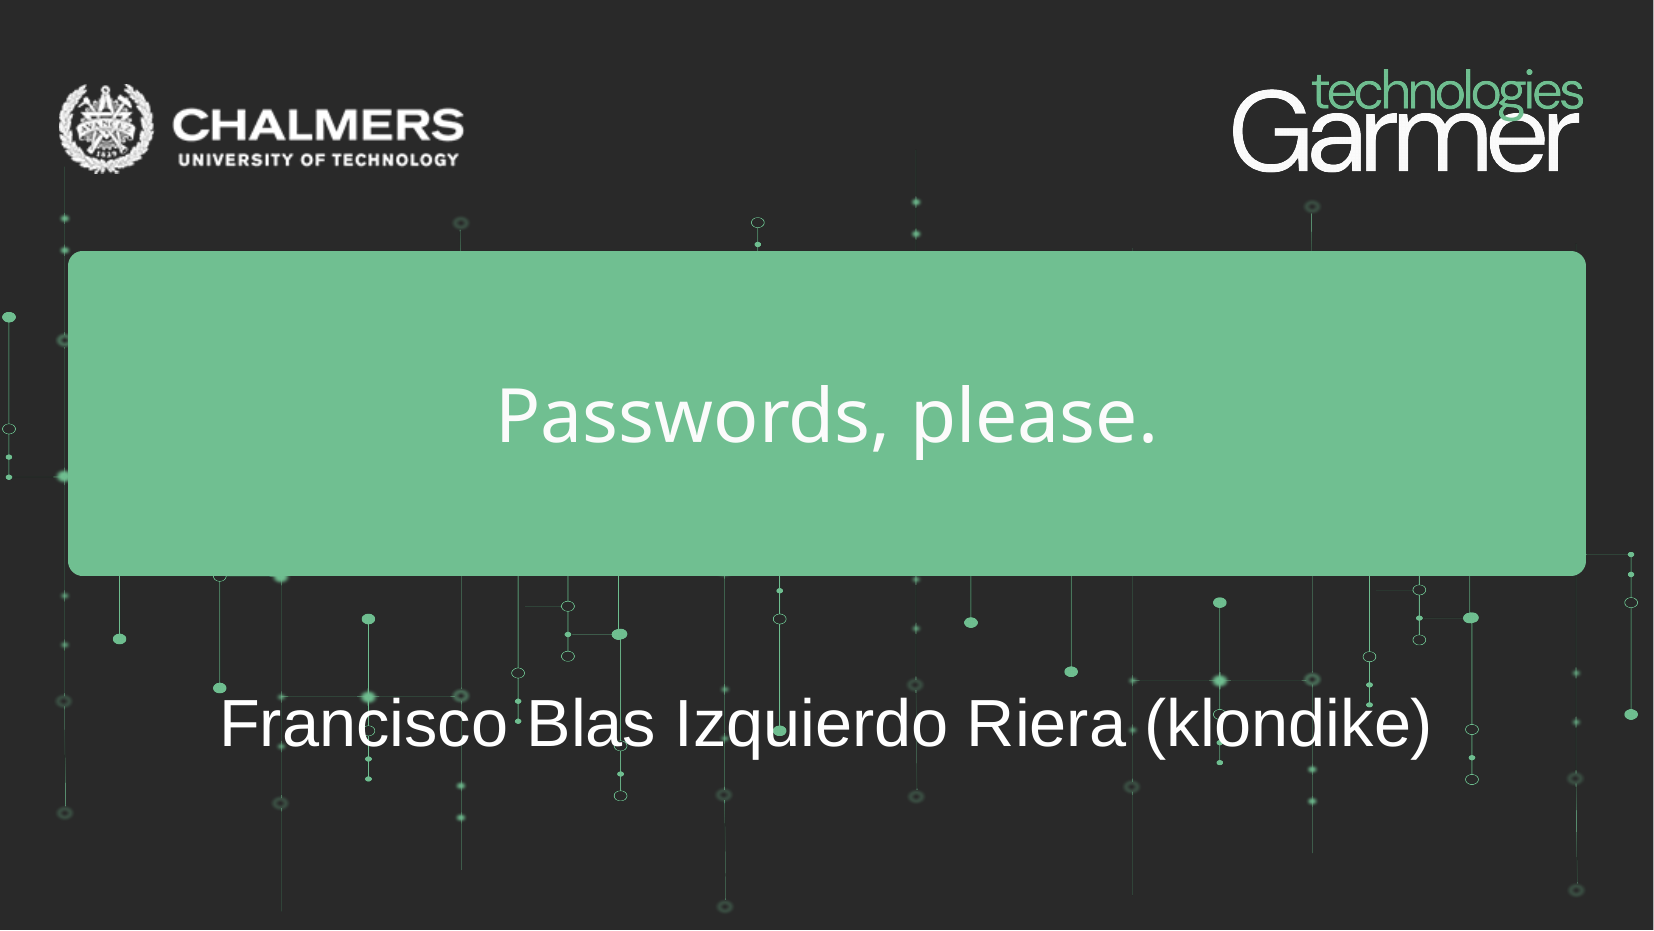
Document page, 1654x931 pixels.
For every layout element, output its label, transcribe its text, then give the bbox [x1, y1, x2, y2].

title Passwords, please. [82, 265, 1571, 562]
subtitle Francisco Blas Izquierdo Riera (klondike) [82, 620, 1571, 827]
picture [0, 0, 1654, 928]
